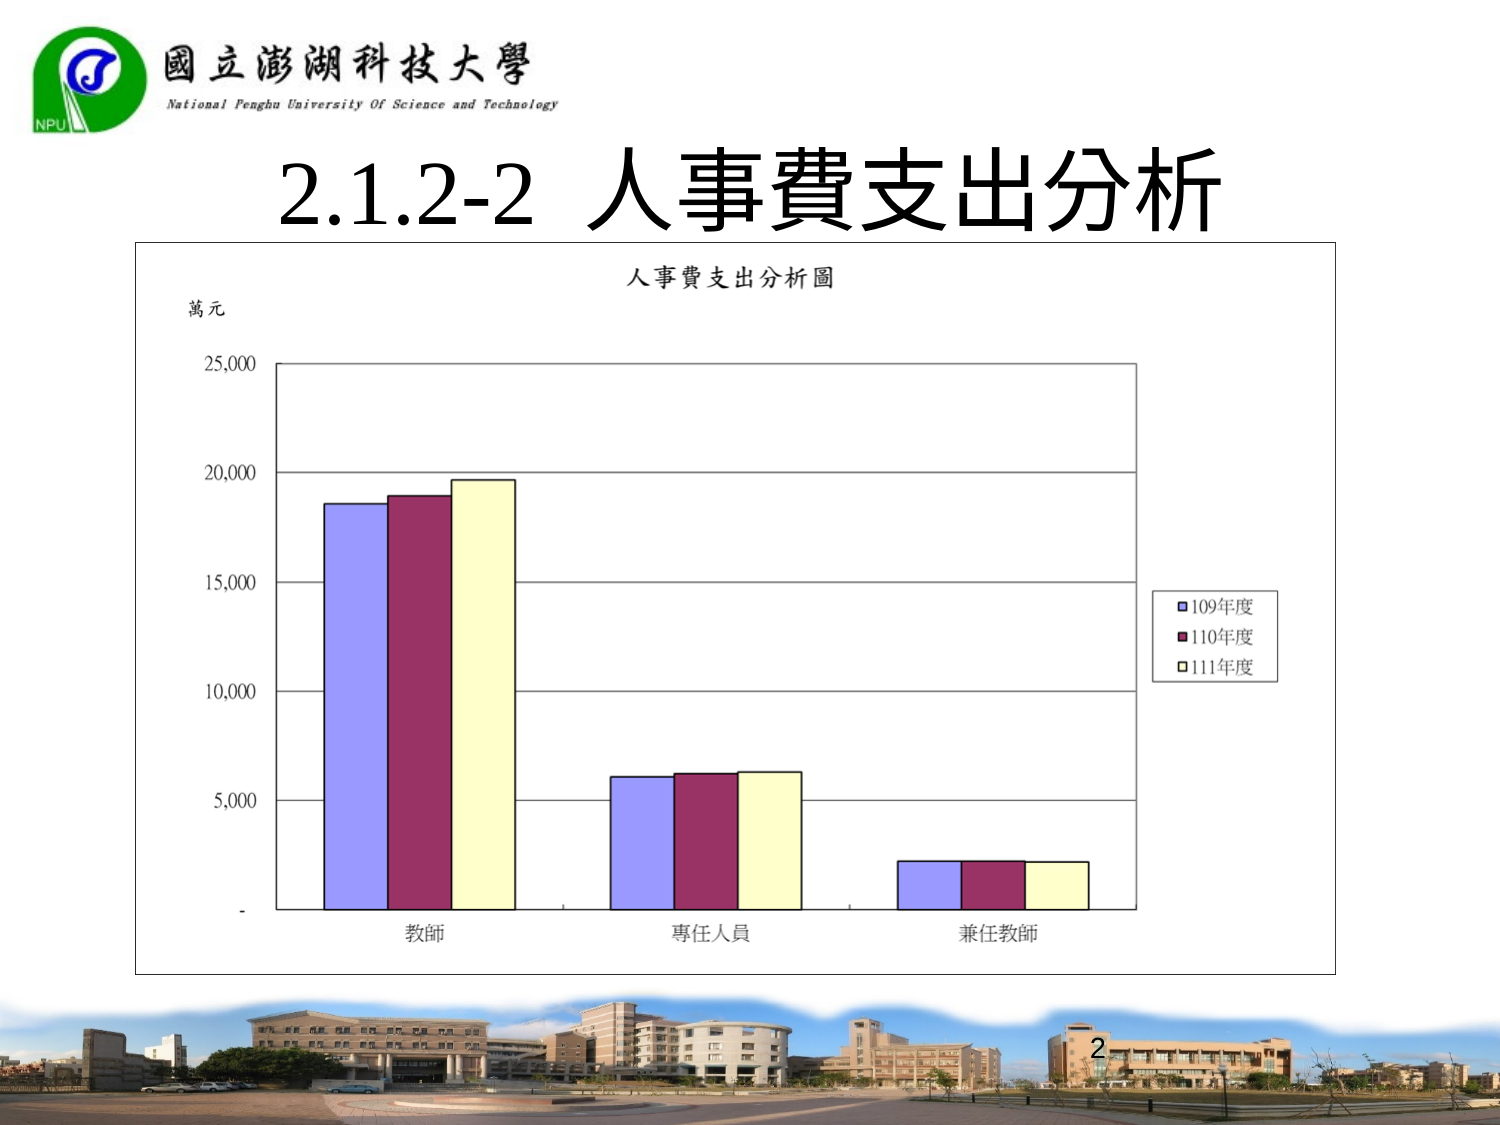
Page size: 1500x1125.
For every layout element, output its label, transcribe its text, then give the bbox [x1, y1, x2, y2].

title 2.1.2-2 人事費支出分析 [76, 125, 1427, 243]
picture [135, 242, 1336, 975]
